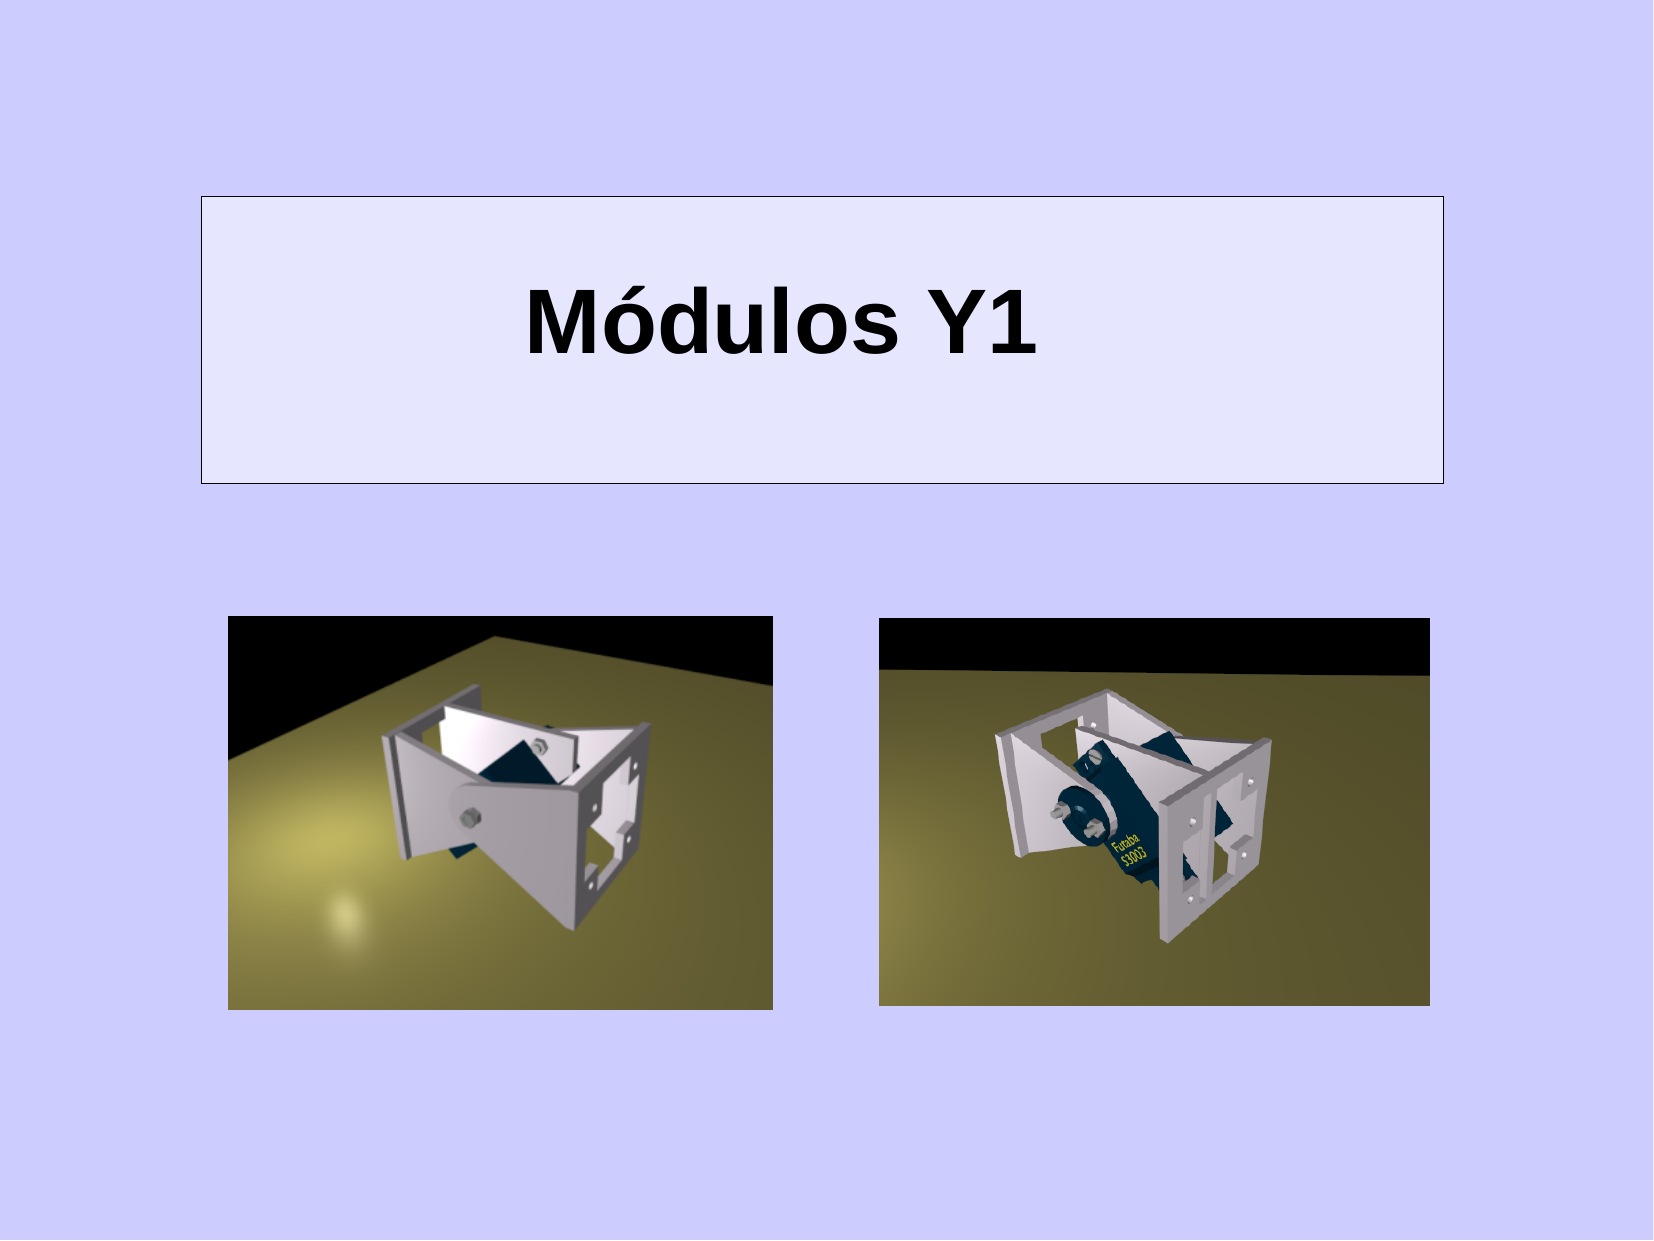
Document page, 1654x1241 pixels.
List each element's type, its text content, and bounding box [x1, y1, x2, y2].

picture [228, 616, 773, 1010]
picture [879, 618, 1430, 1006]
title Módulos Y1 [144, 175, 1420, 469]
text_box [201, 196, 1444, 484]
